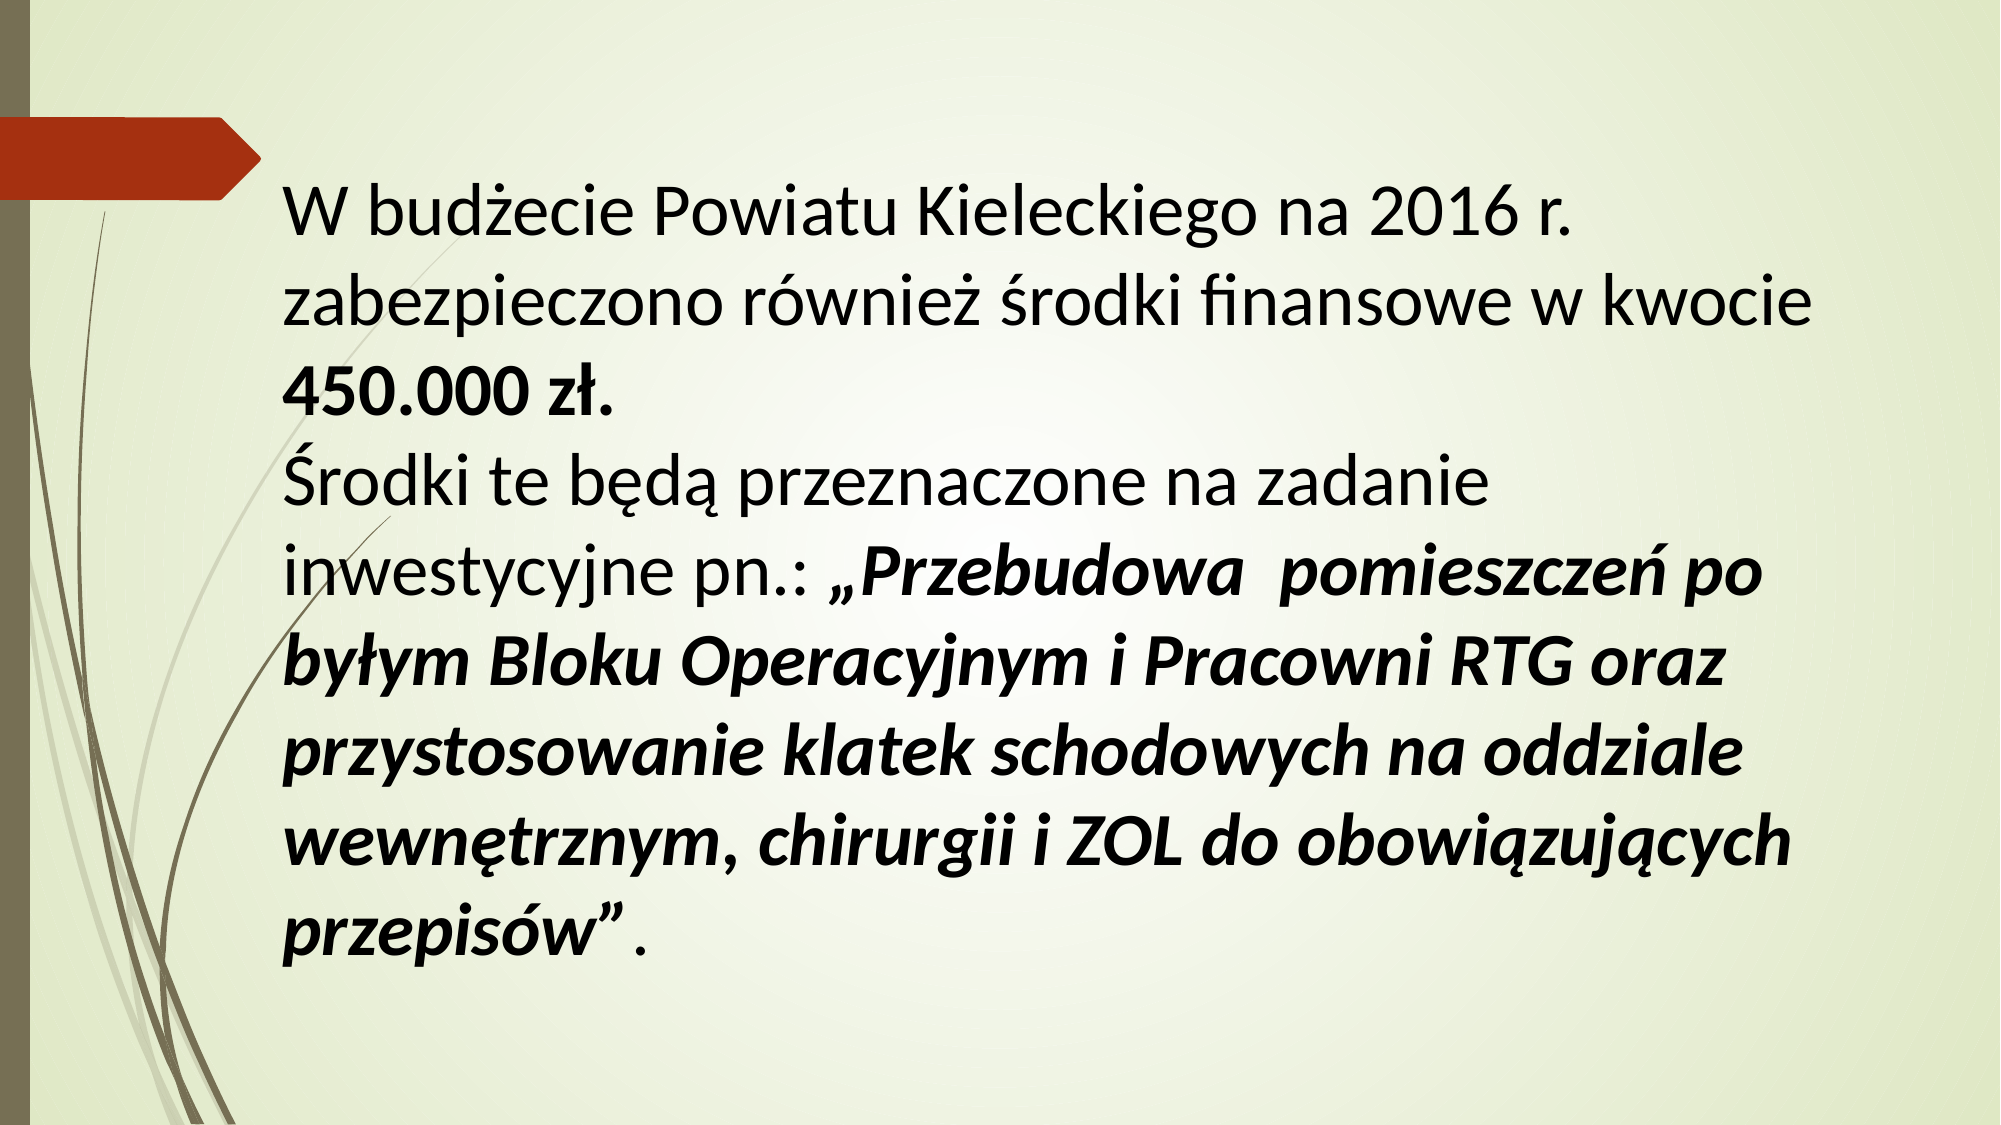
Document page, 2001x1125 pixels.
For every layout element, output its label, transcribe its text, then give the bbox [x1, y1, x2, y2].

text_box W budżecie Powiatu Kieleckiego na 2016 r. zabezpieczono również środki finansowe w kwocie 450.000 zł. Środki te będą przeznaczone na zadanie inwestycyjne pn.: „Przebudowa pomieszczeń po byłym Bloku Operacyjnym i Pracowni RTG oraz przystosowanie klatek schodowych na oddziale wewnętrznym, chirurgii i ZOL do obowiązujących przepisów”. [268, 153, 1893, 1048]
